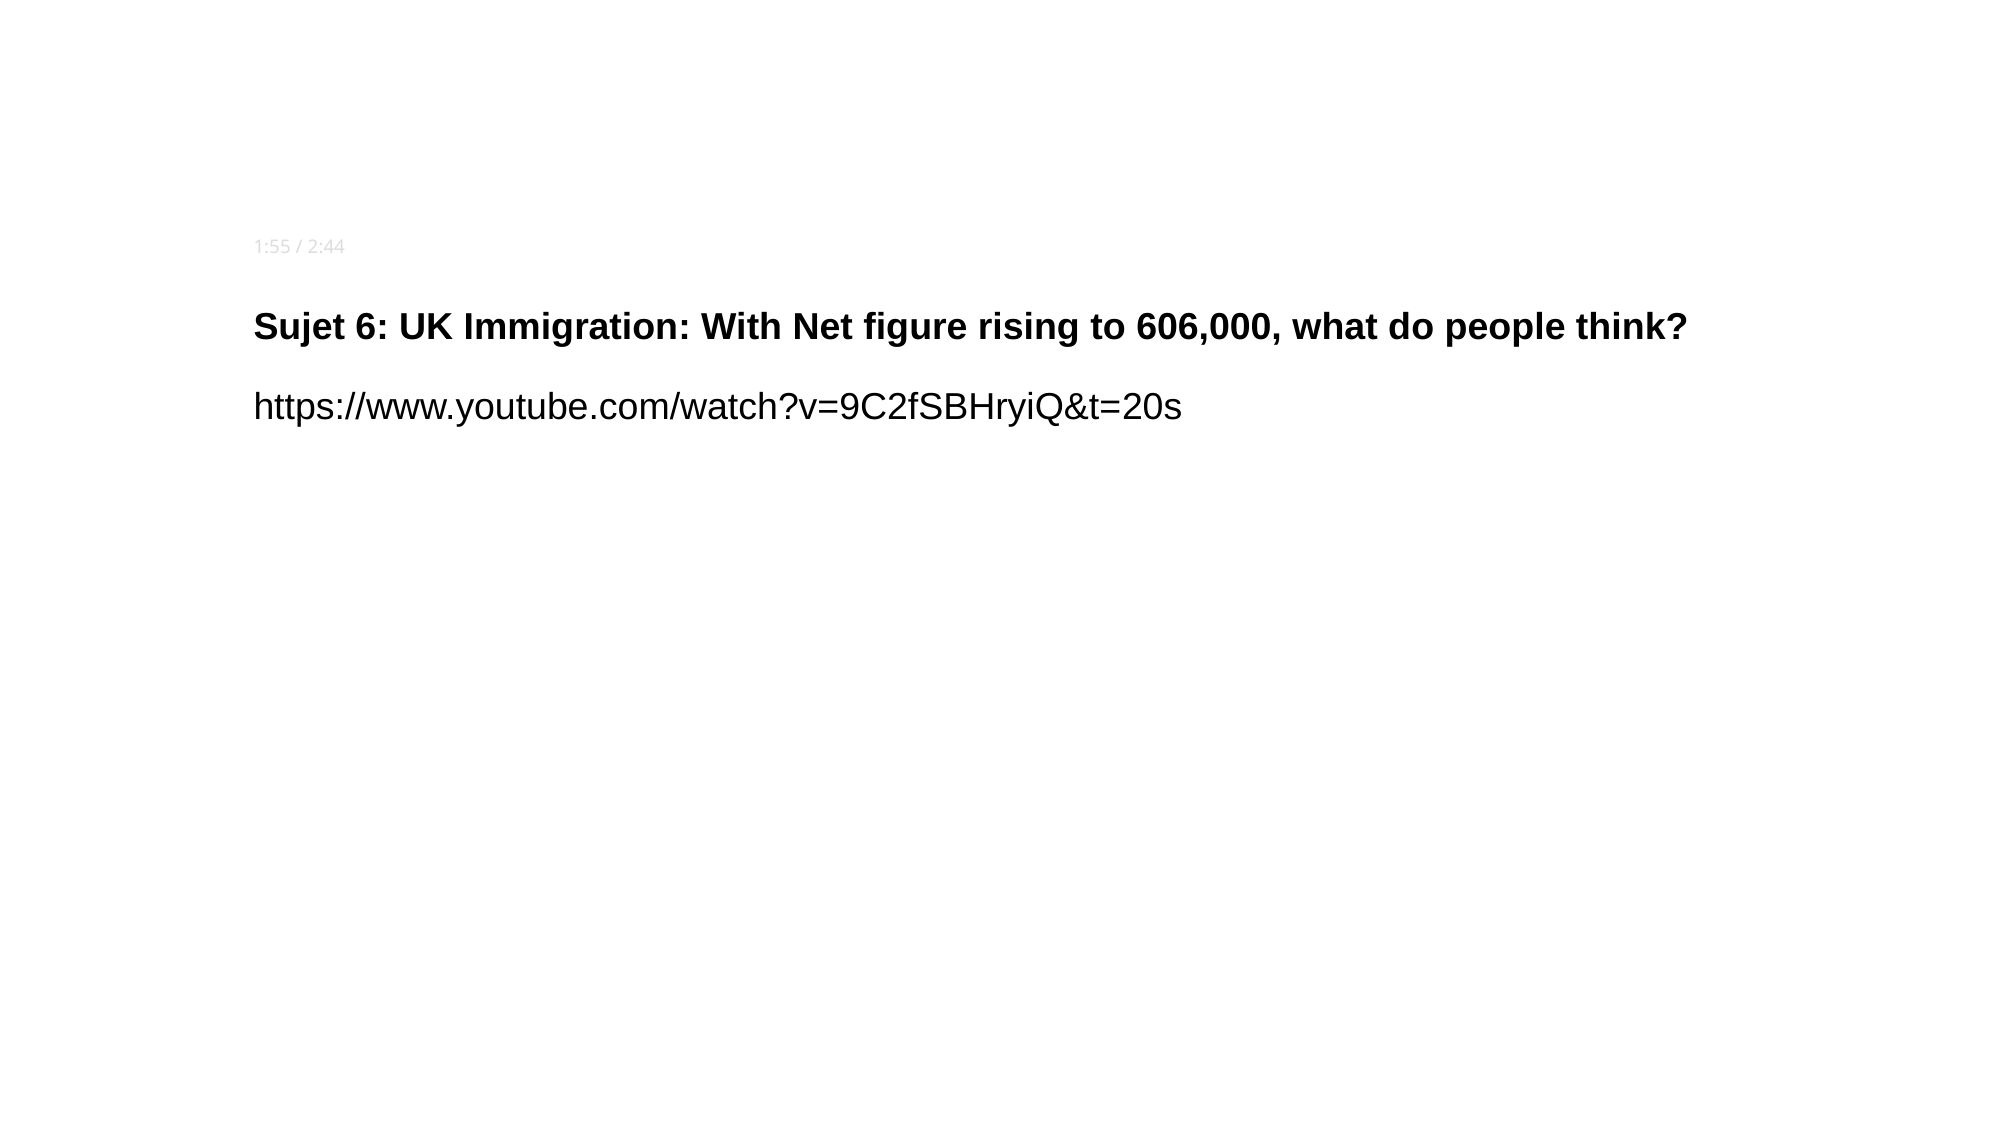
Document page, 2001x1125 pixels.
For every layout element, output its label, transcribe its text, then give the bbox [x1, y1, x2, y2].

text_box 1:55 / 2:44 Sujet 6: UK Immigration: With Net figure rising to 606,000, what do people think? https://www.youtube.com/watch?v=9C2fSBHryiQ&t=20s [254, 235, 1768, 472]
